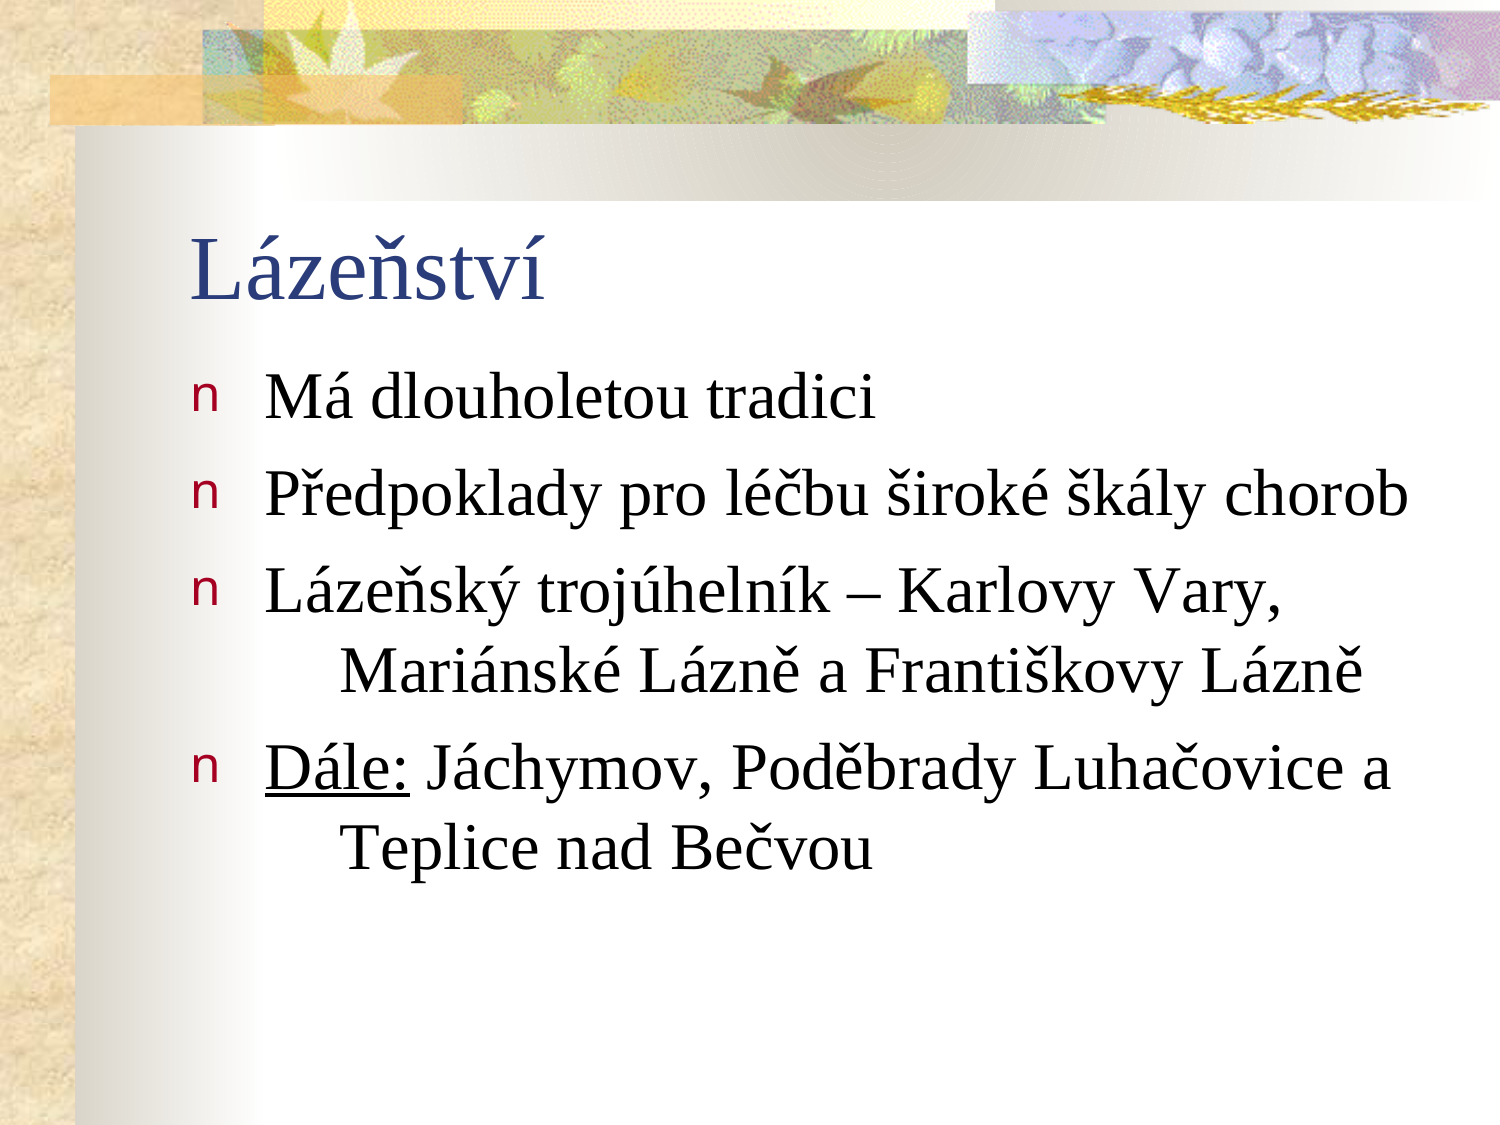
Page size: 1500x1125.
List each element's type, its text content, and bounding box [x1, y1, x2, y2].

list Má dlouholetou tradici Předpoklady pro léčbu široké škály chorob Lázeňský trojúhelník – Karlovy Vary, Mariánské Lázně a Františkovy Lázně Dále: Jáchymov, Poděbrady Luhačovice a Teplice nad Bečvou [174, 344, 1450, 1020]
title Lázeňství [174, 137, 1450, 325]
